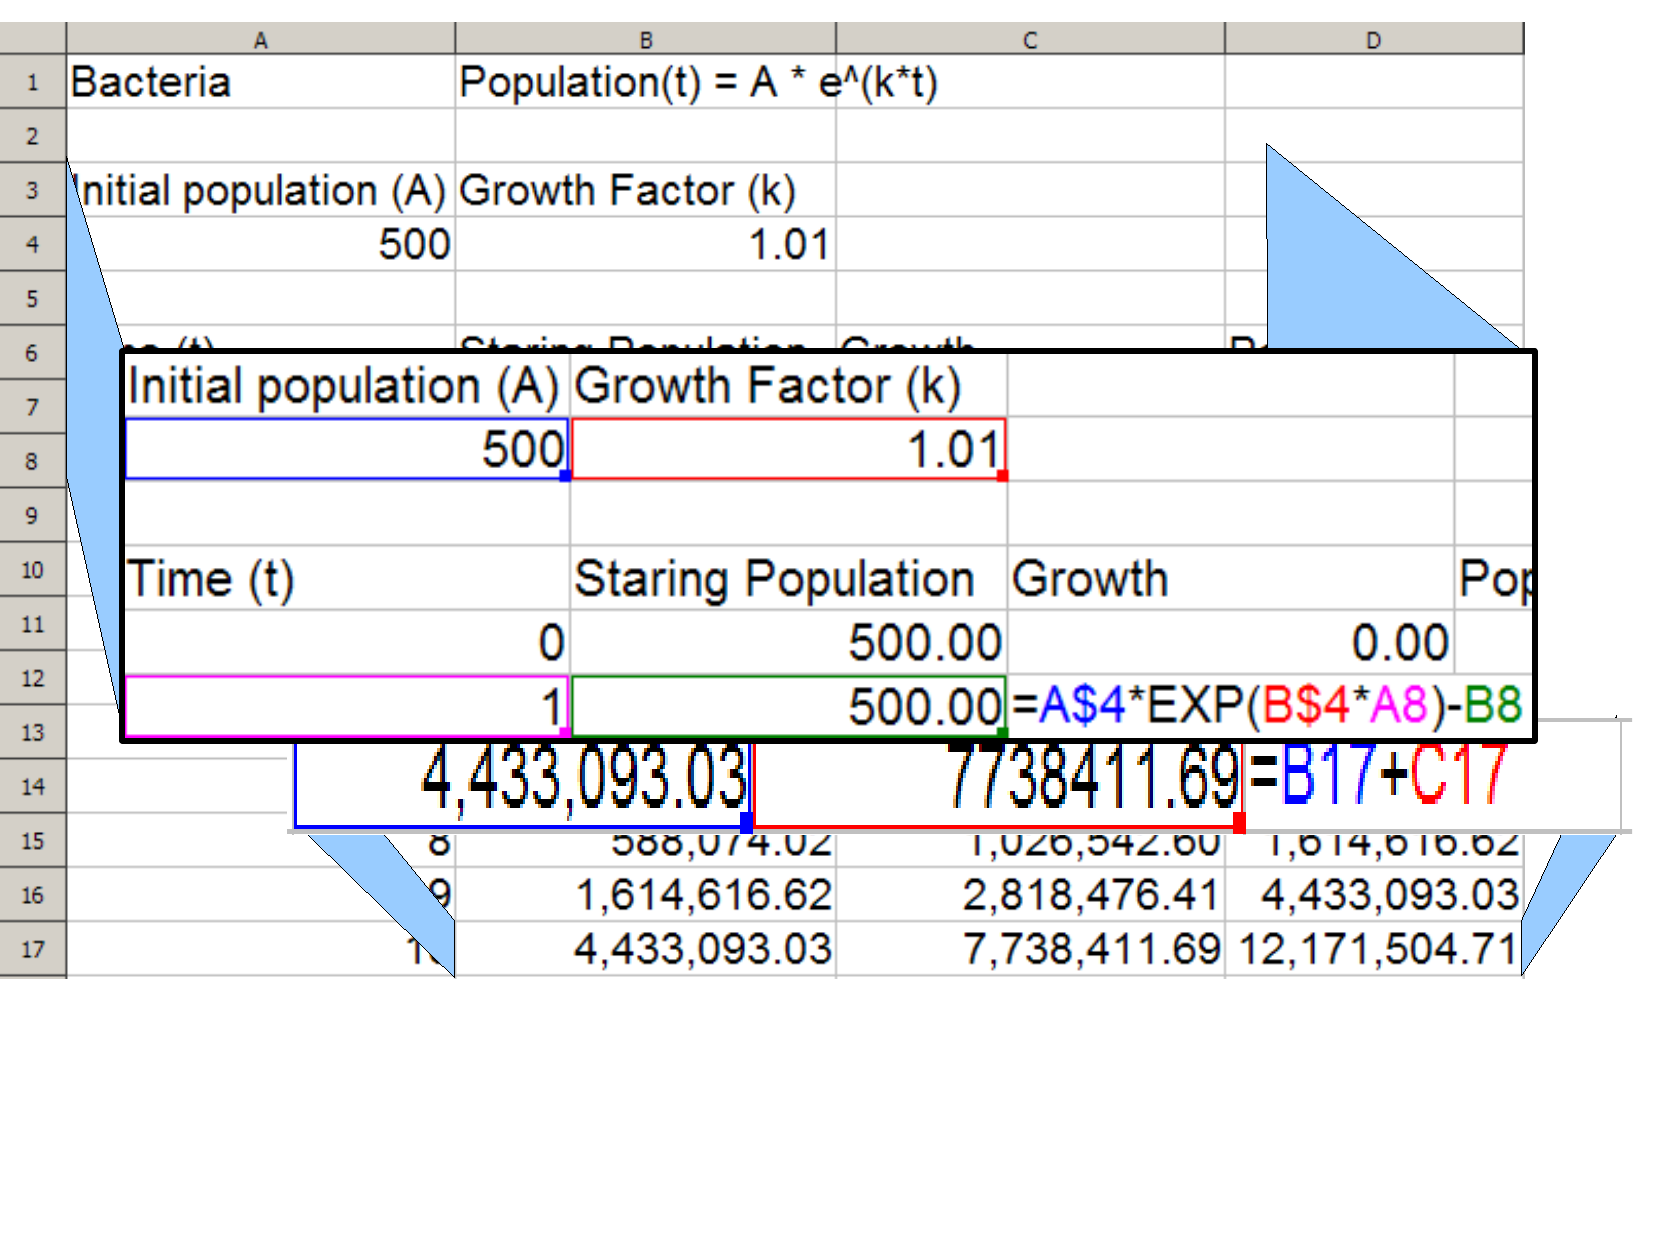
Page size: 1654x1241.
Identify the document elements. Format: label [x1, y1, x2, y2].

picture [0, 22, 1633, 979]
picture [125, 354, 1532, 738]
text_box [1266, 143, 1520, 348]
text_box [1521, 835, 1616, 976]
text_box [66, 156, 125, 713]
text_box [308, 835, 455, 978]
